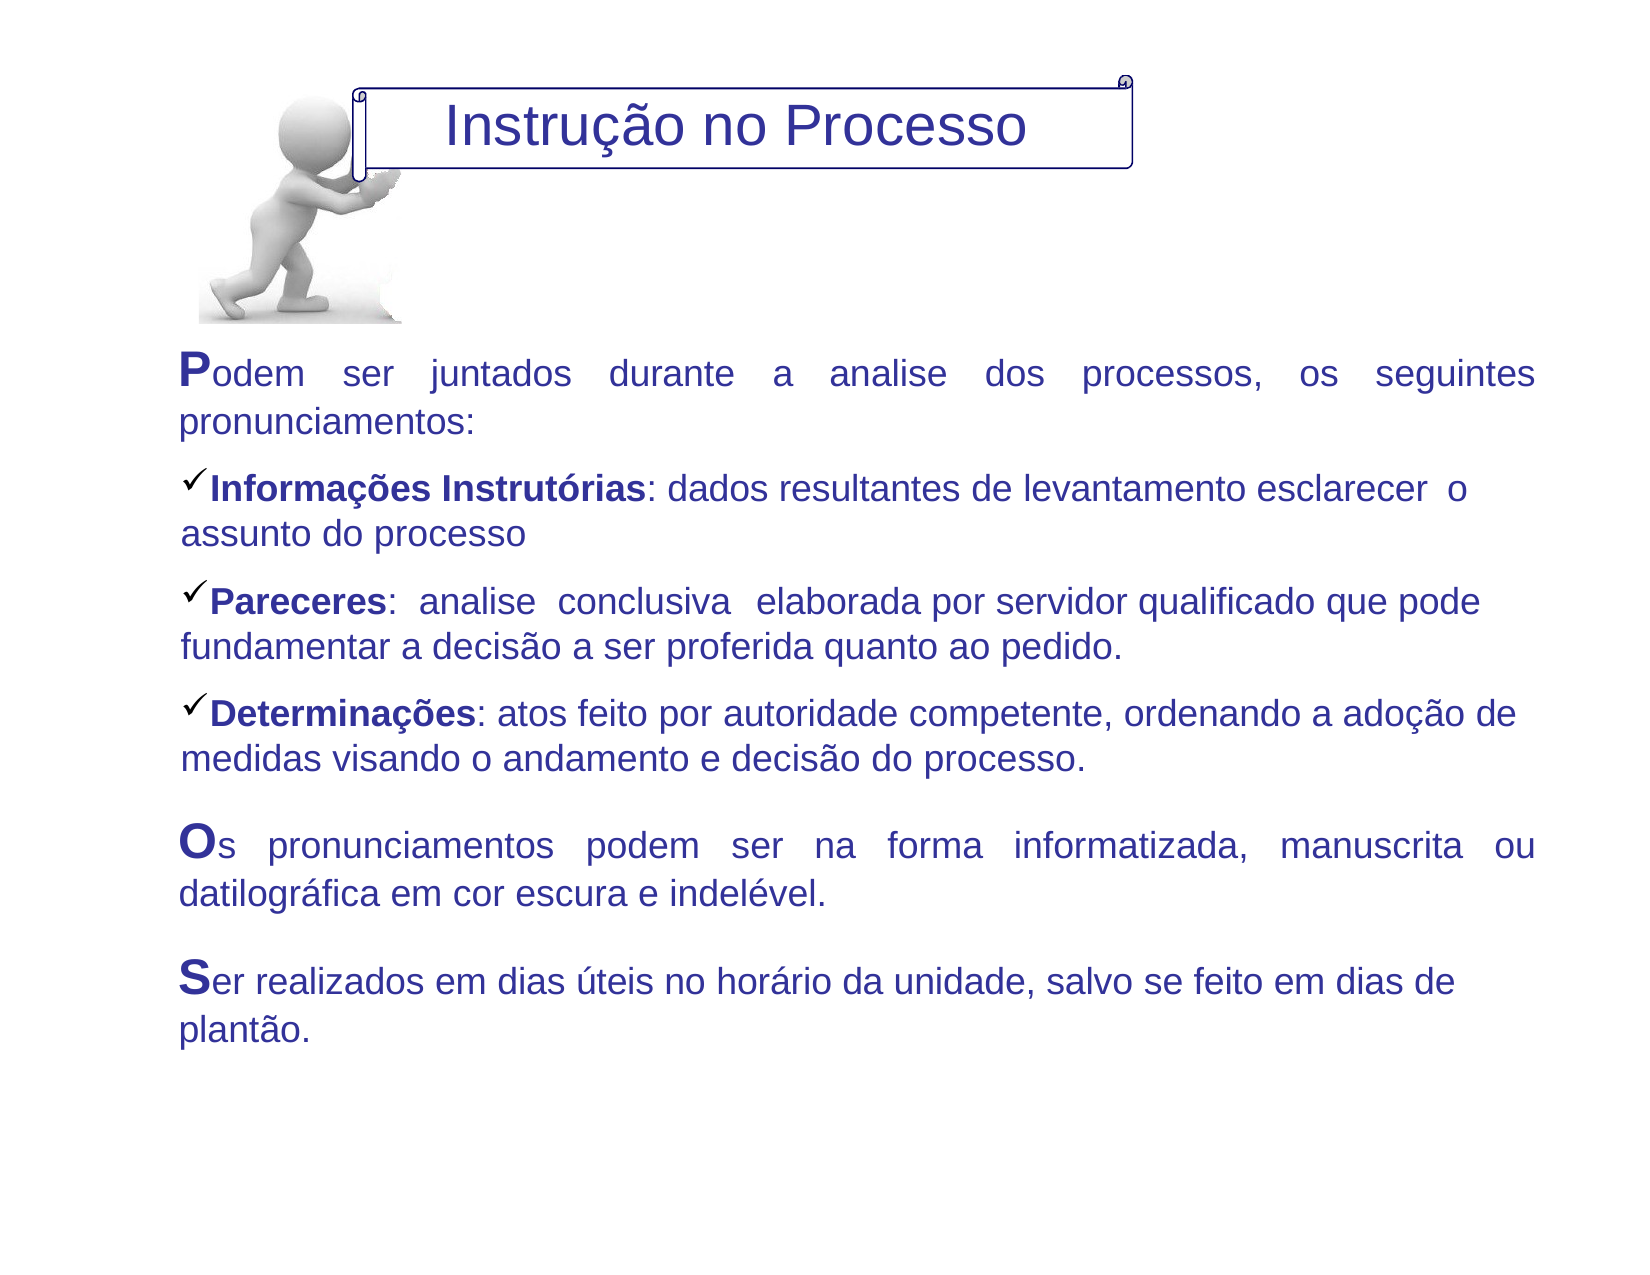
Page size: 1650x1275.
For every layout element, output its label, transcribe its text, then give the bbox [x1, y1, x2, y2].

list assunto do processo Pareceres: analise conclusiva elaborada por servidor qualificado que pode fundamentar a decisão a ser proferida quanto ao pedido. Determinações: atos feito por autoridade competente, ordenando a adoção de medidas visando o andamento e decisão do processo. [176, 484, 1539, 782]
text_box Podem ser juntados durante a analise dos processos, os seguintes [176, 334, 1538, 372]
text_box pronunciamentos: Informações Instrutórias: dados resultantes de levantamento esclarecer o [176, 372, 1538, 484]
text_box [199, 74, 1134, 324]
text_box Os pronunciamentos podem ser na forma informatizada, manuscrita ou [176, 806, 1539, 845]
text_box datilográfica em cor escura e indelével. Ser realizados em dias úteis no horário da unidade, salvo se feito em dias de plantão. [176, 845, 1539, 1052]
title Instrução no Processo [442, 84, 1030, 160]
